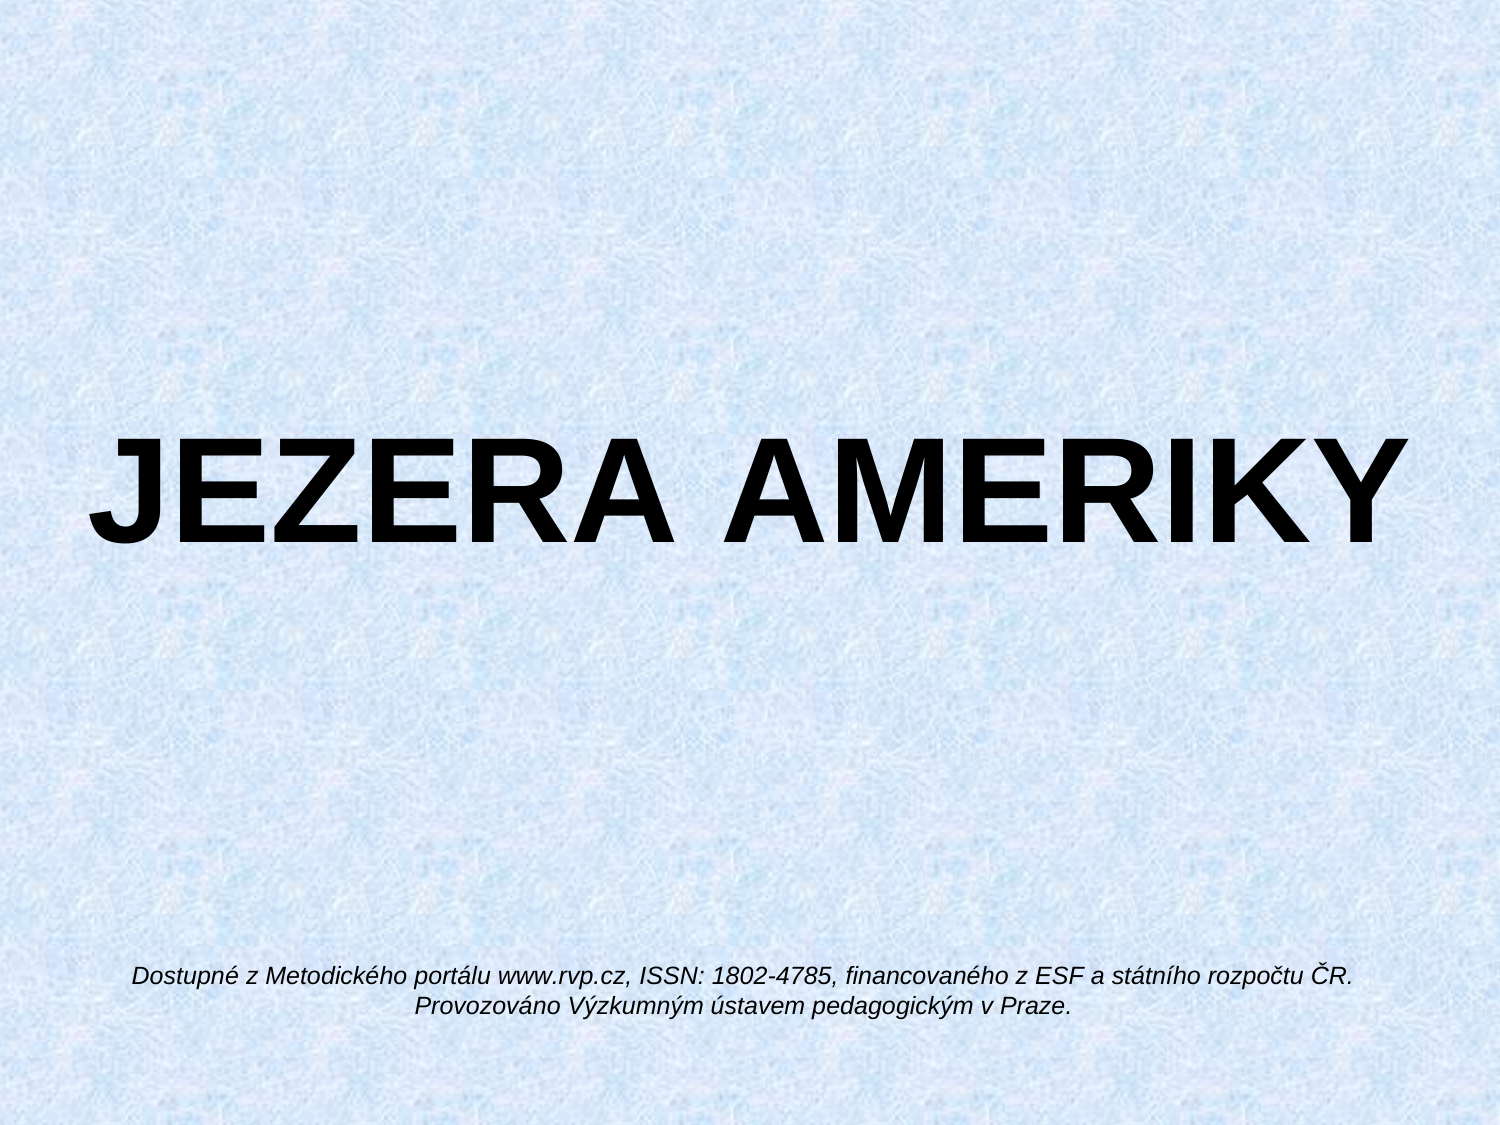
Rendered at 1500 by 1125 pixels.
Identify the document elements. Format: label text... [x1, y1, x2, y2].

picture [0, 0, 1500, 1125]
text_box Dostupné z Metodického portálu www.rvp.cz, ISSN: 1802-4785, financovaného z ESF a státního rozpočtu ČR. Provozováno Výzkumným ústavem pedagogickým v Praze. [112, 952, 1377, 1028]
text_box JEZERA AMERIKY [41, 385, 1459, 581]
